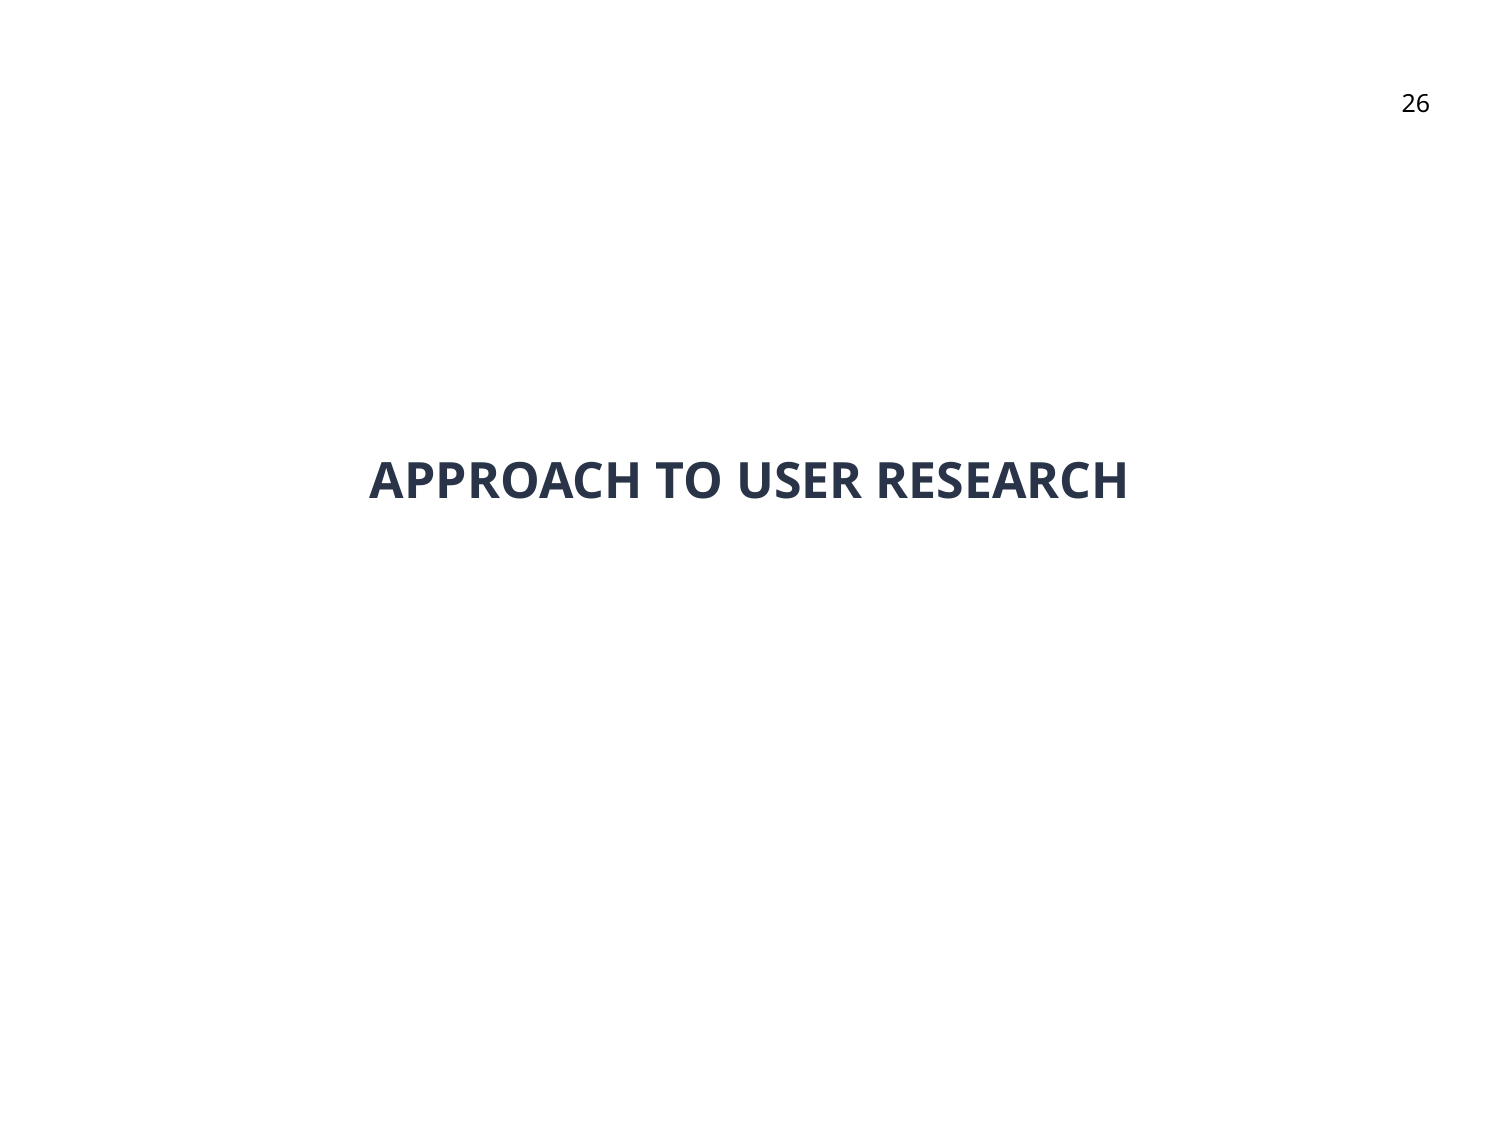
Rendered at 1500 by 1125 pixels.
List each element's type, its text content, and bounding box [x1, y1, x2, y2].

slide_number <number> [1388, 87, 1431, 148]
text_box APPROACH TO USER RESEARCH [267, 448, 1233, 619]
